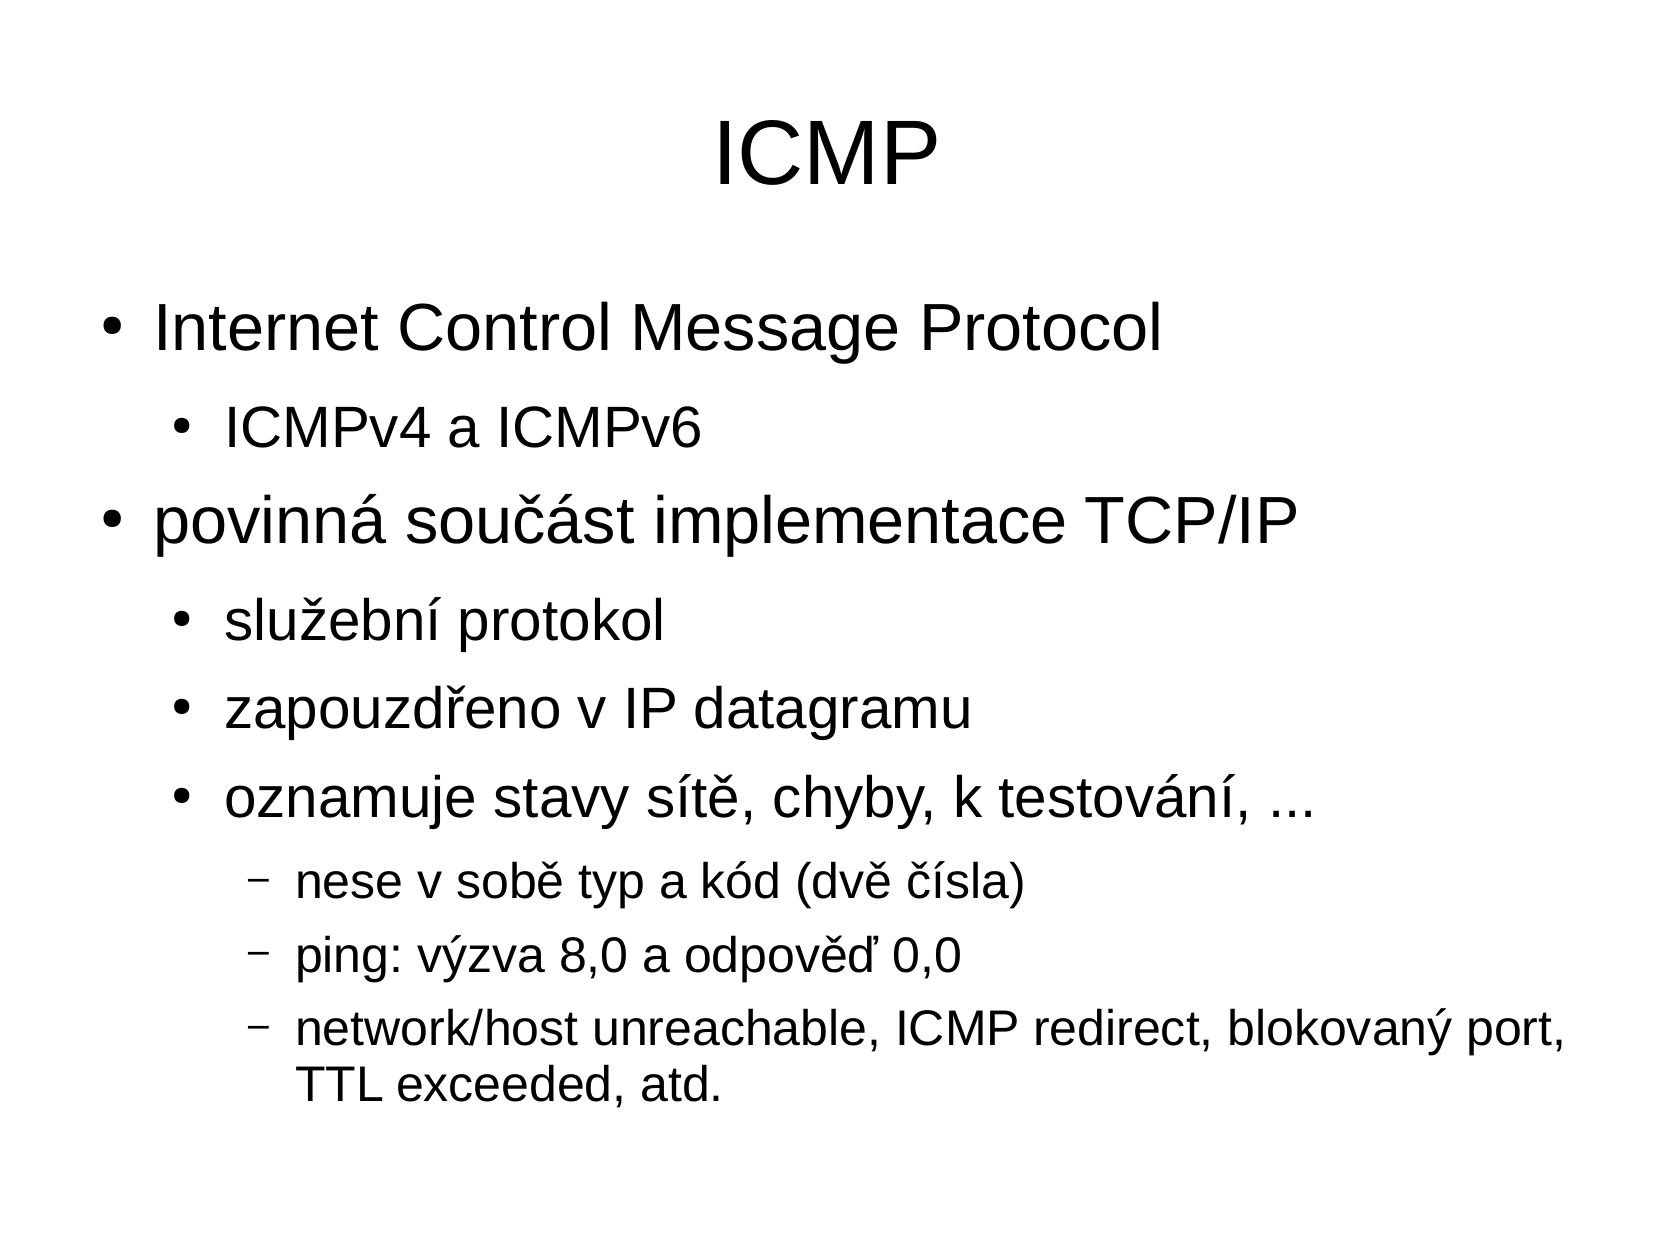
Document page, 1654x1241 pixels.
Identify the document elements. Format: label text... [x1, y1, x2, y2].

title ICMP [82, 49, 1571, 257]
list Internet Control Message Protocol ICMPv4 a ICMPv6 povinná součást implementace TCP/IP služební protokol zapouzdřeno v IP datagramu oznamuje stavy sítě, chyby, k testování, ... nese v sobě typ a kód (dvě čísla) ping: výzva 8,0 a odpověď 0,0 network/host unreachable, ICMP redirect, blokovaný port, TTL exceeded, atd. [82, 290, 1571, 1112]
